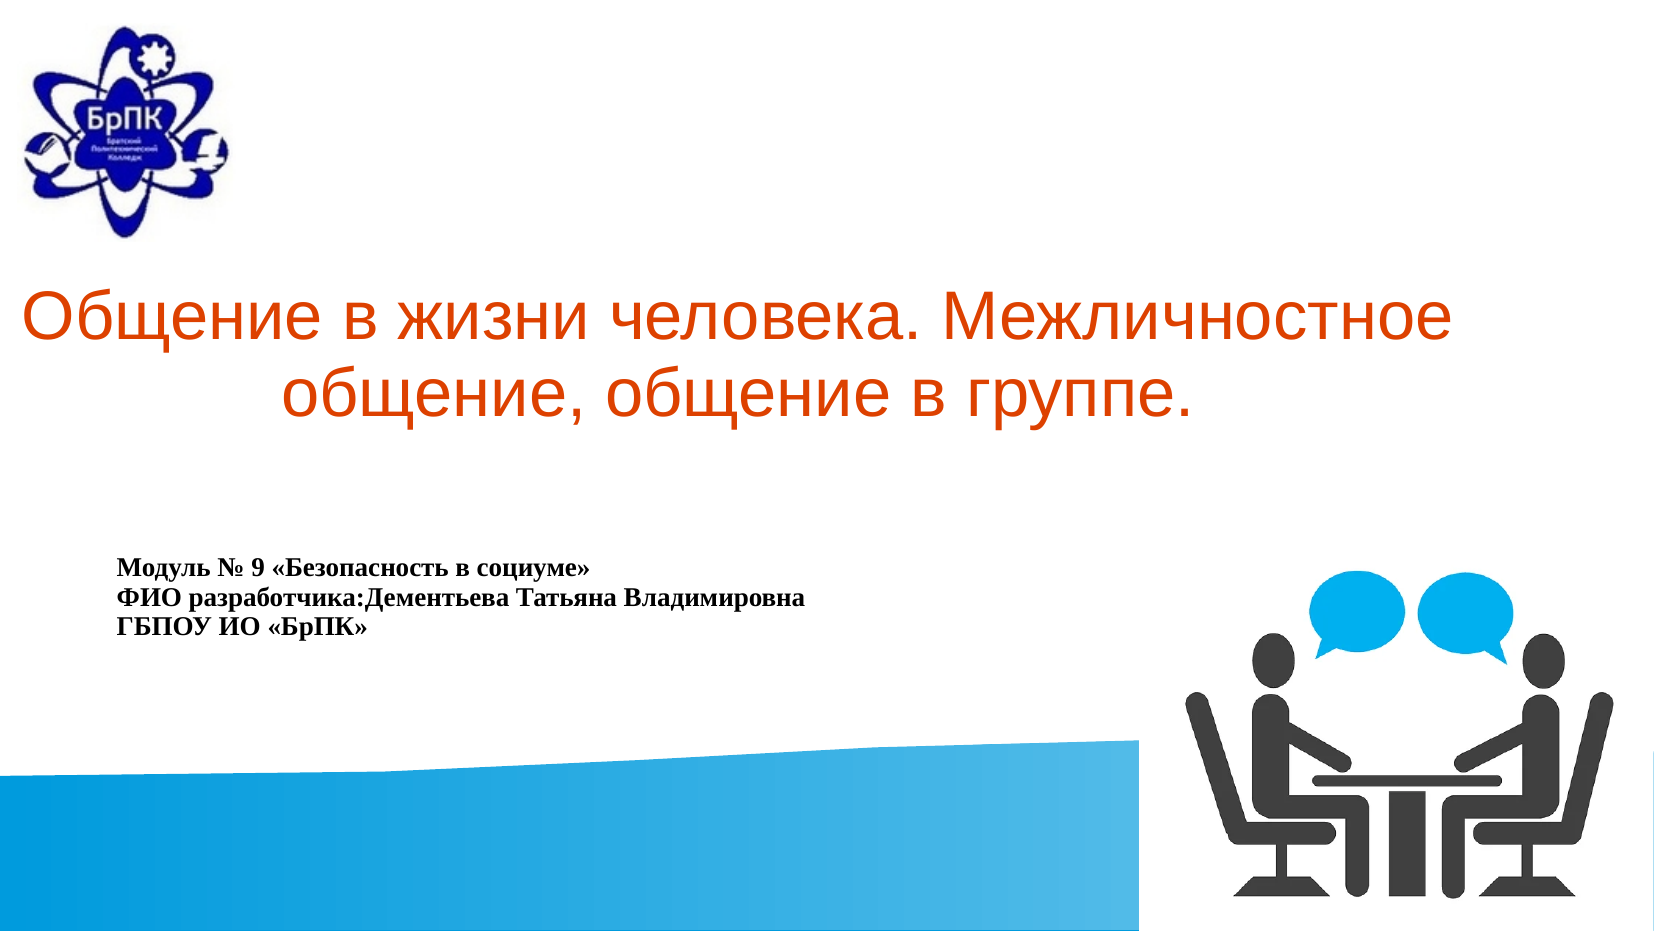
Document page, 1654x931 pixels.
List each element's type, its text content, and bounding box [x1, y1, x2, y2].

title Общение в жизни человека. Межличностное общение, общение в группе. [0, 277, 1477, 432]
picture [1139, 544, 1654, 931]
picture [17, 23, 236, 242]
text_box Модуль № 9 «Безопасность в социуме» ФИО разработчика:Дементьева Татьяна Владимировна ГБПОУ ИО «БрПК» [101, 544, 1015, 649]
